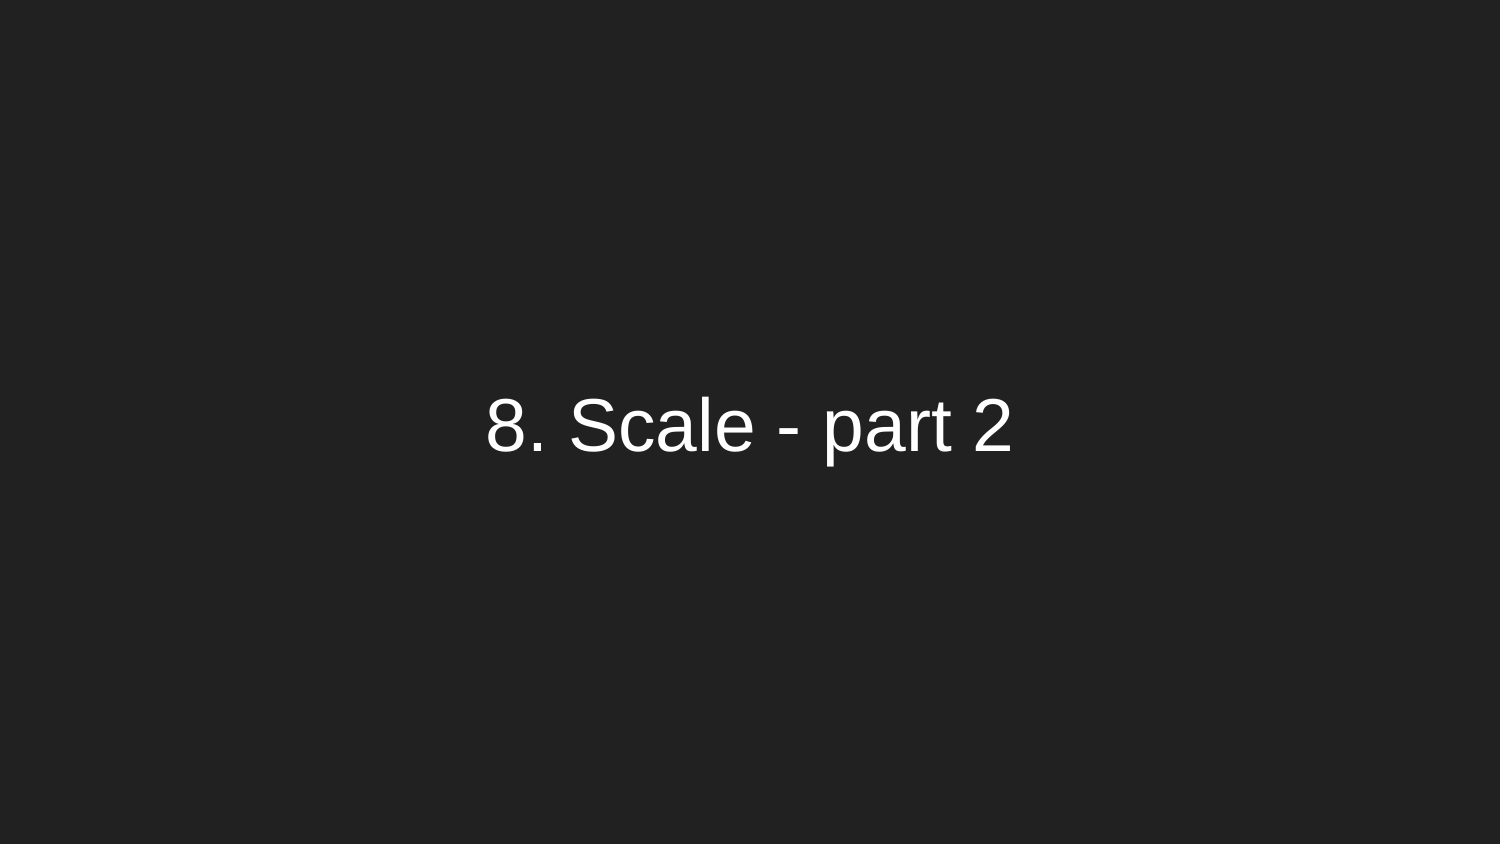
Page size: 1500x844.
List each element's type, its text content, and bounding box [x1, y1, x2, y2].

title 8. Scale - part 2 [51, 352, 1449, 491]
